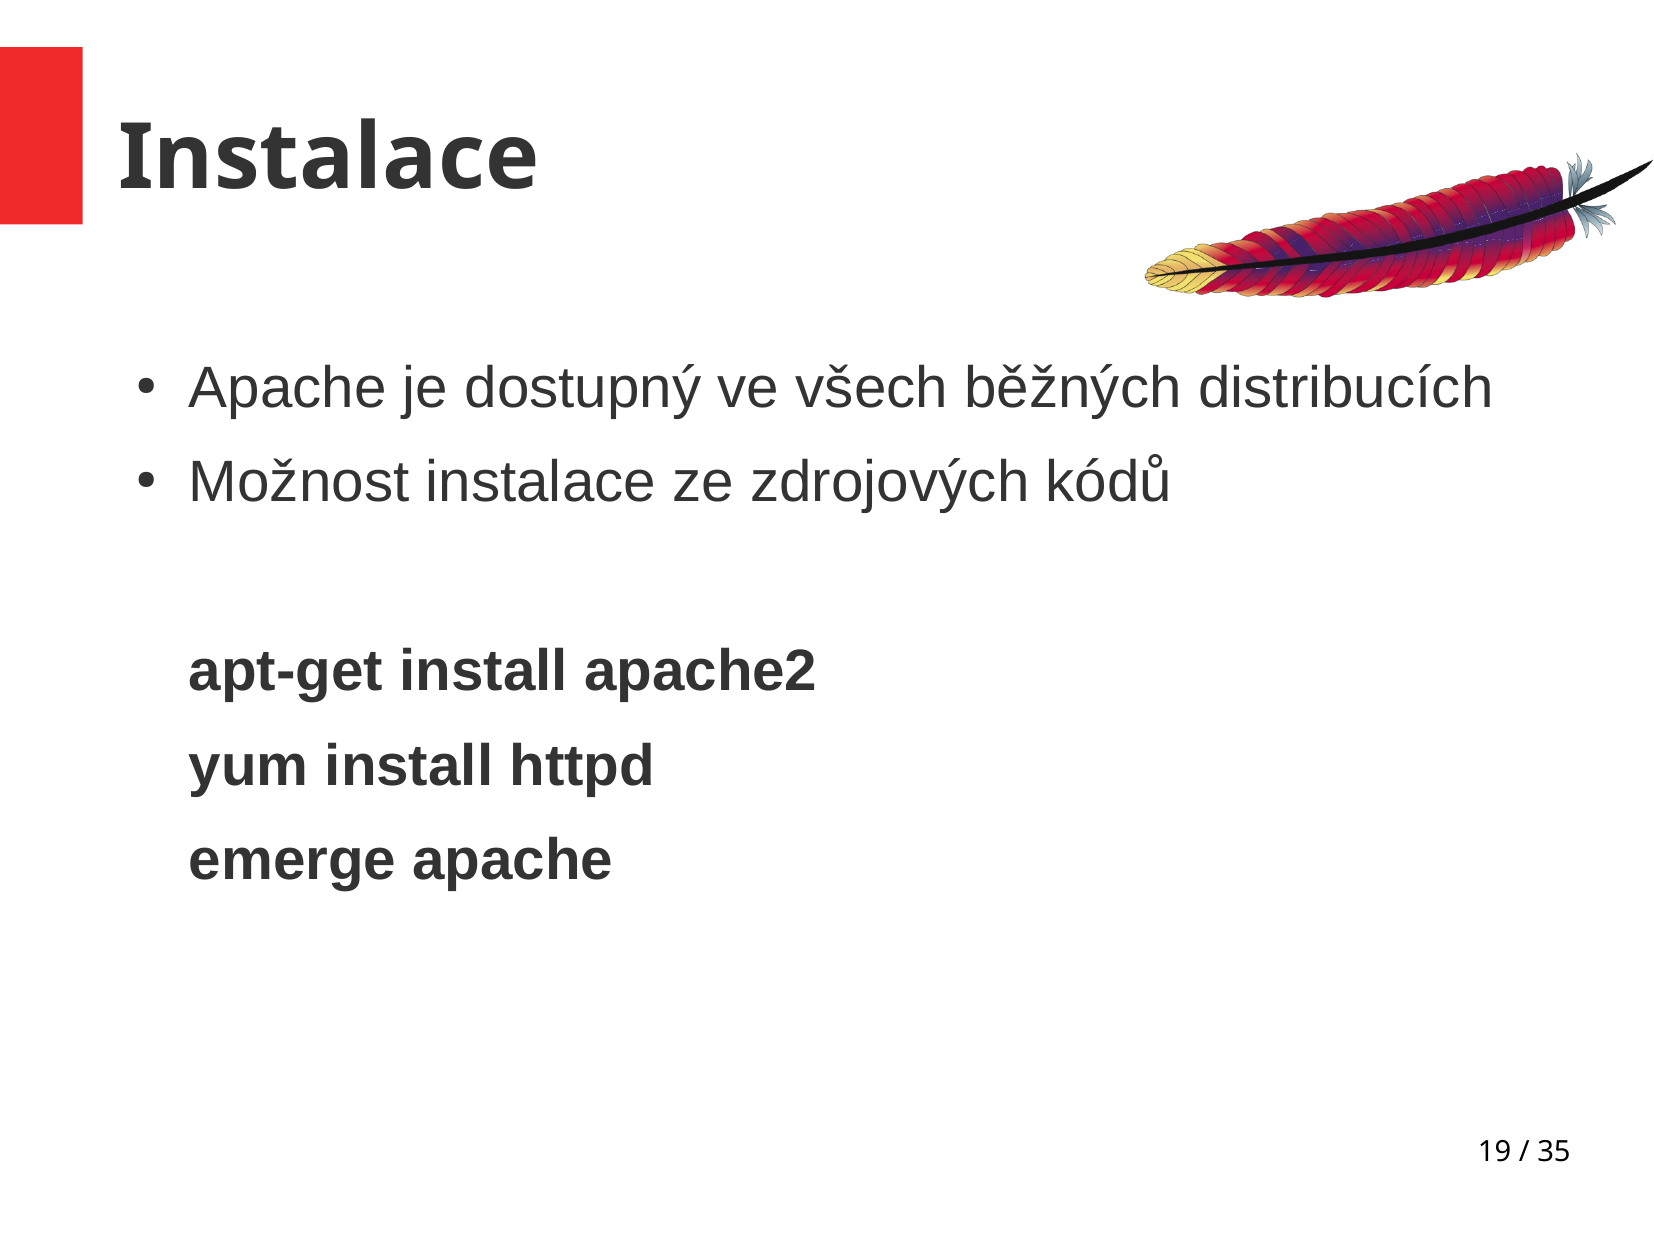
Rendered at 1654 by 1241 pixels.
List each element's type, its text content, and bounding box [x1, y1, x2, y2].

list Apache je dostupný ve všech běžných distribucích Možnost instalace ze zdrojových kódů apt-get install apache2 yum install httpd emerge apache [118, 354, 1536, 1074]
picture [1144, 153, 1654, 298]
title Instalace [118, 49, 1571, 257]
